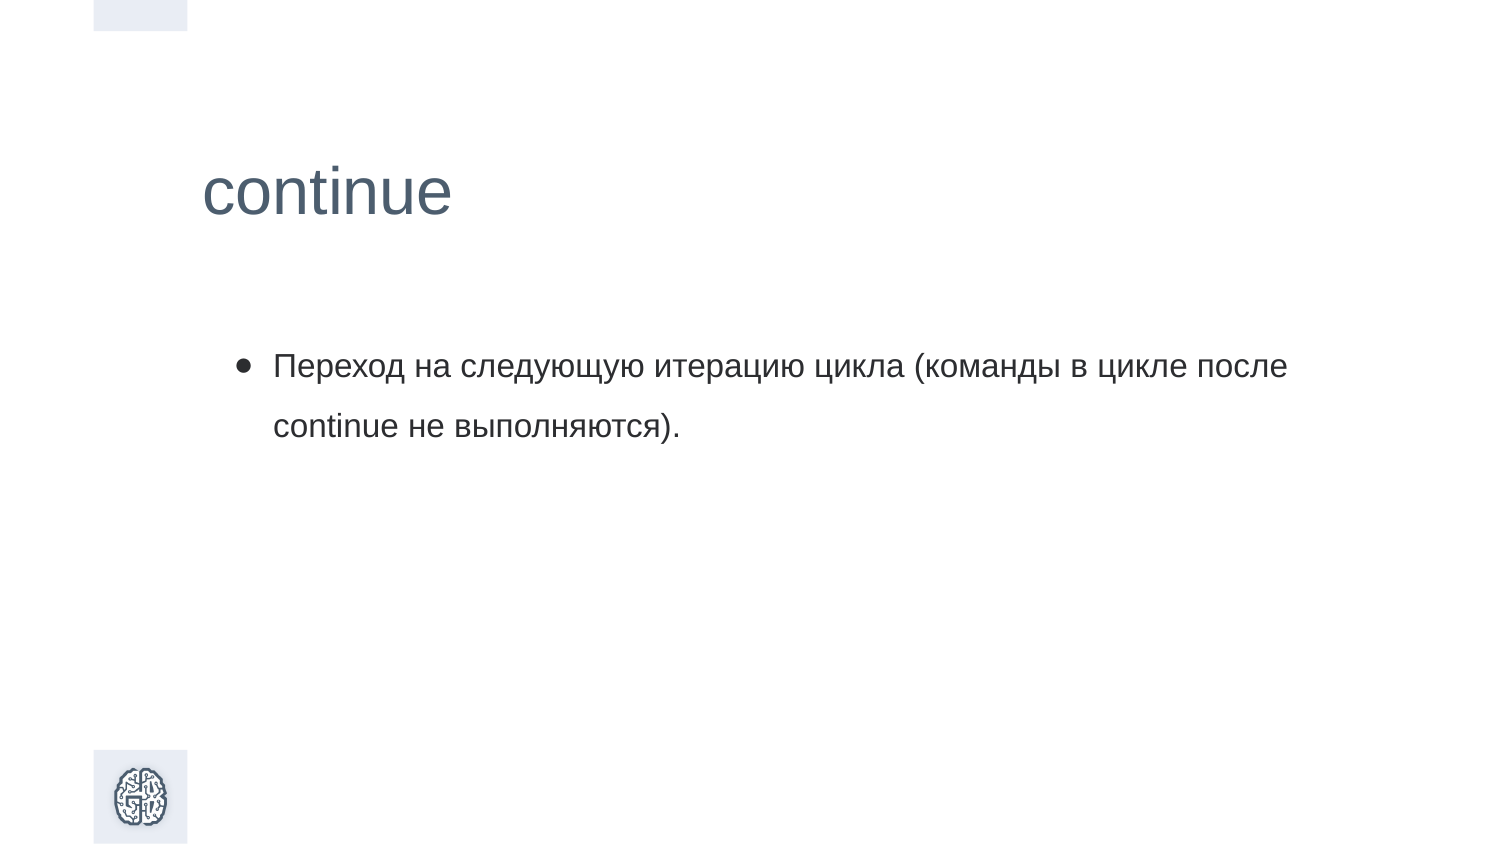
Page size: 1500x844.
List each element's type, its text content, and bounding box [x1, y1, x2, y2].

picture [106, 760, 175, 834]
text_box Переход на следующую итерацию цикла (команды в цикле после continue не выполняются). [187, 347, 1312, 421]
text_box continue [187, 93, 1312, 282]
